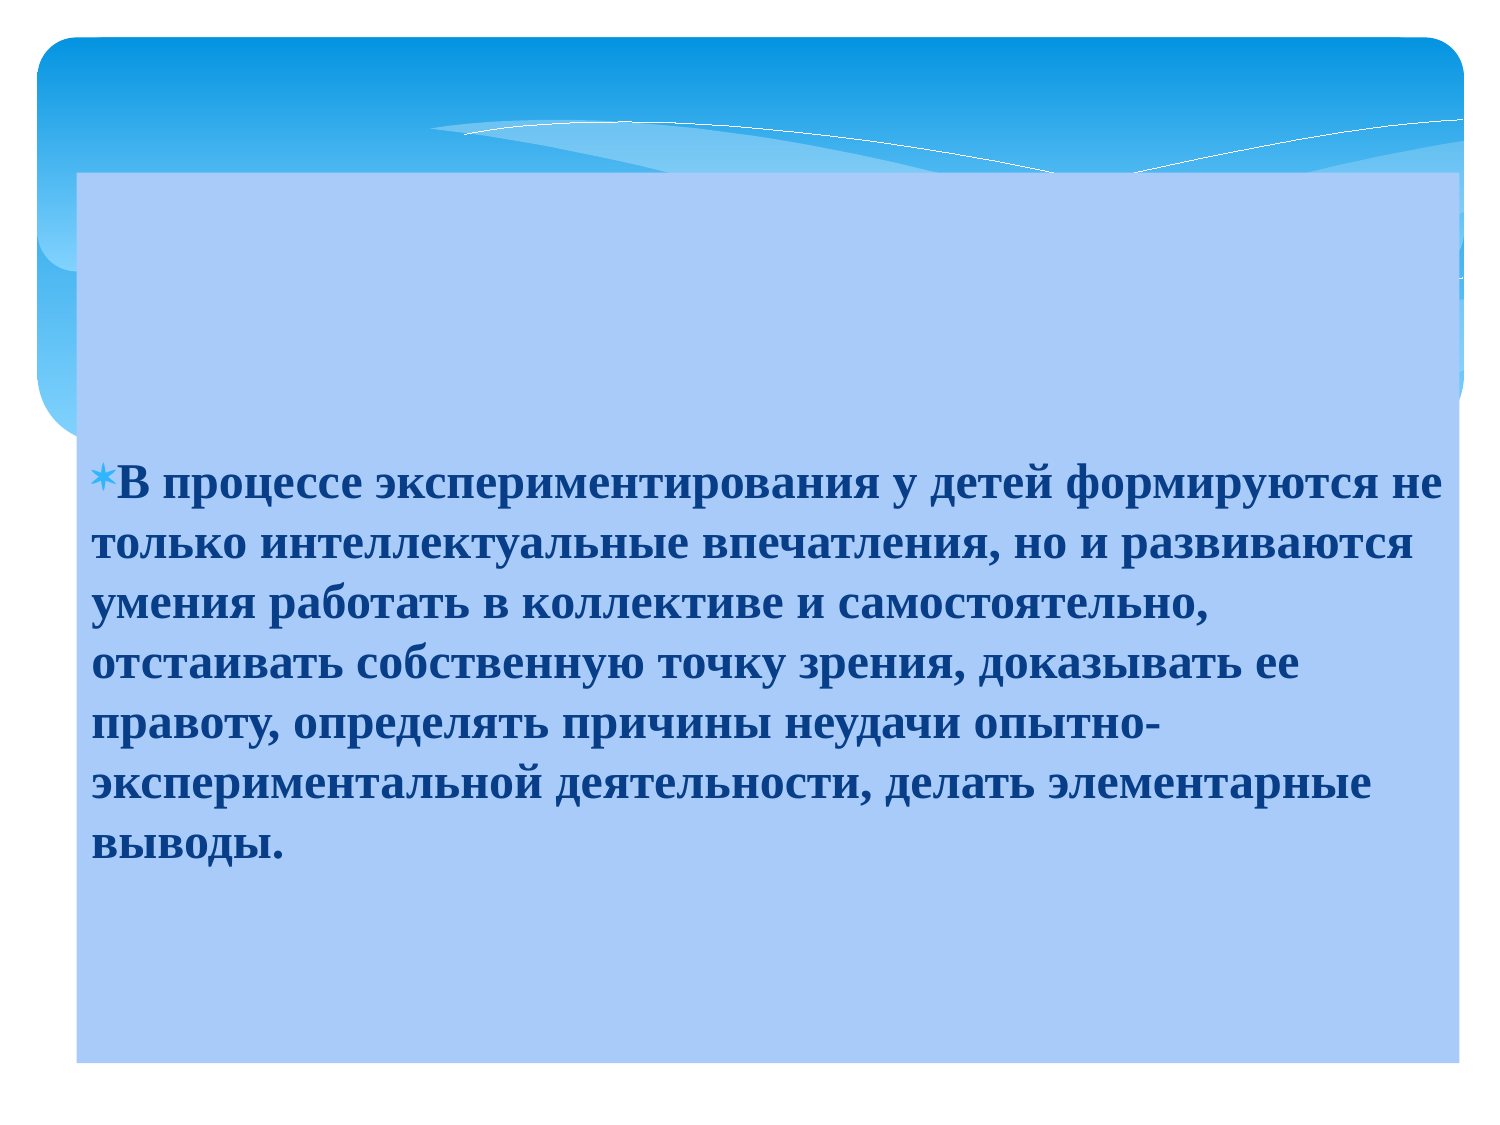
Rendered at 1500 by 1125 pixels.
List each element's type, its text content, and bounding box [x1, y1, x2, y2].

list В процессе экспериментирования у детей формируются не только интеллектуальные впечатления, но и развиваются умения работать в коллективе и самостоятельно, отстаивать собственную точку зрения, доказывать ее правоту, определять причины неудачи опытно-экспериментальной деятельности, делать элементарные выводы. [76, 172, 1460, 1064]
